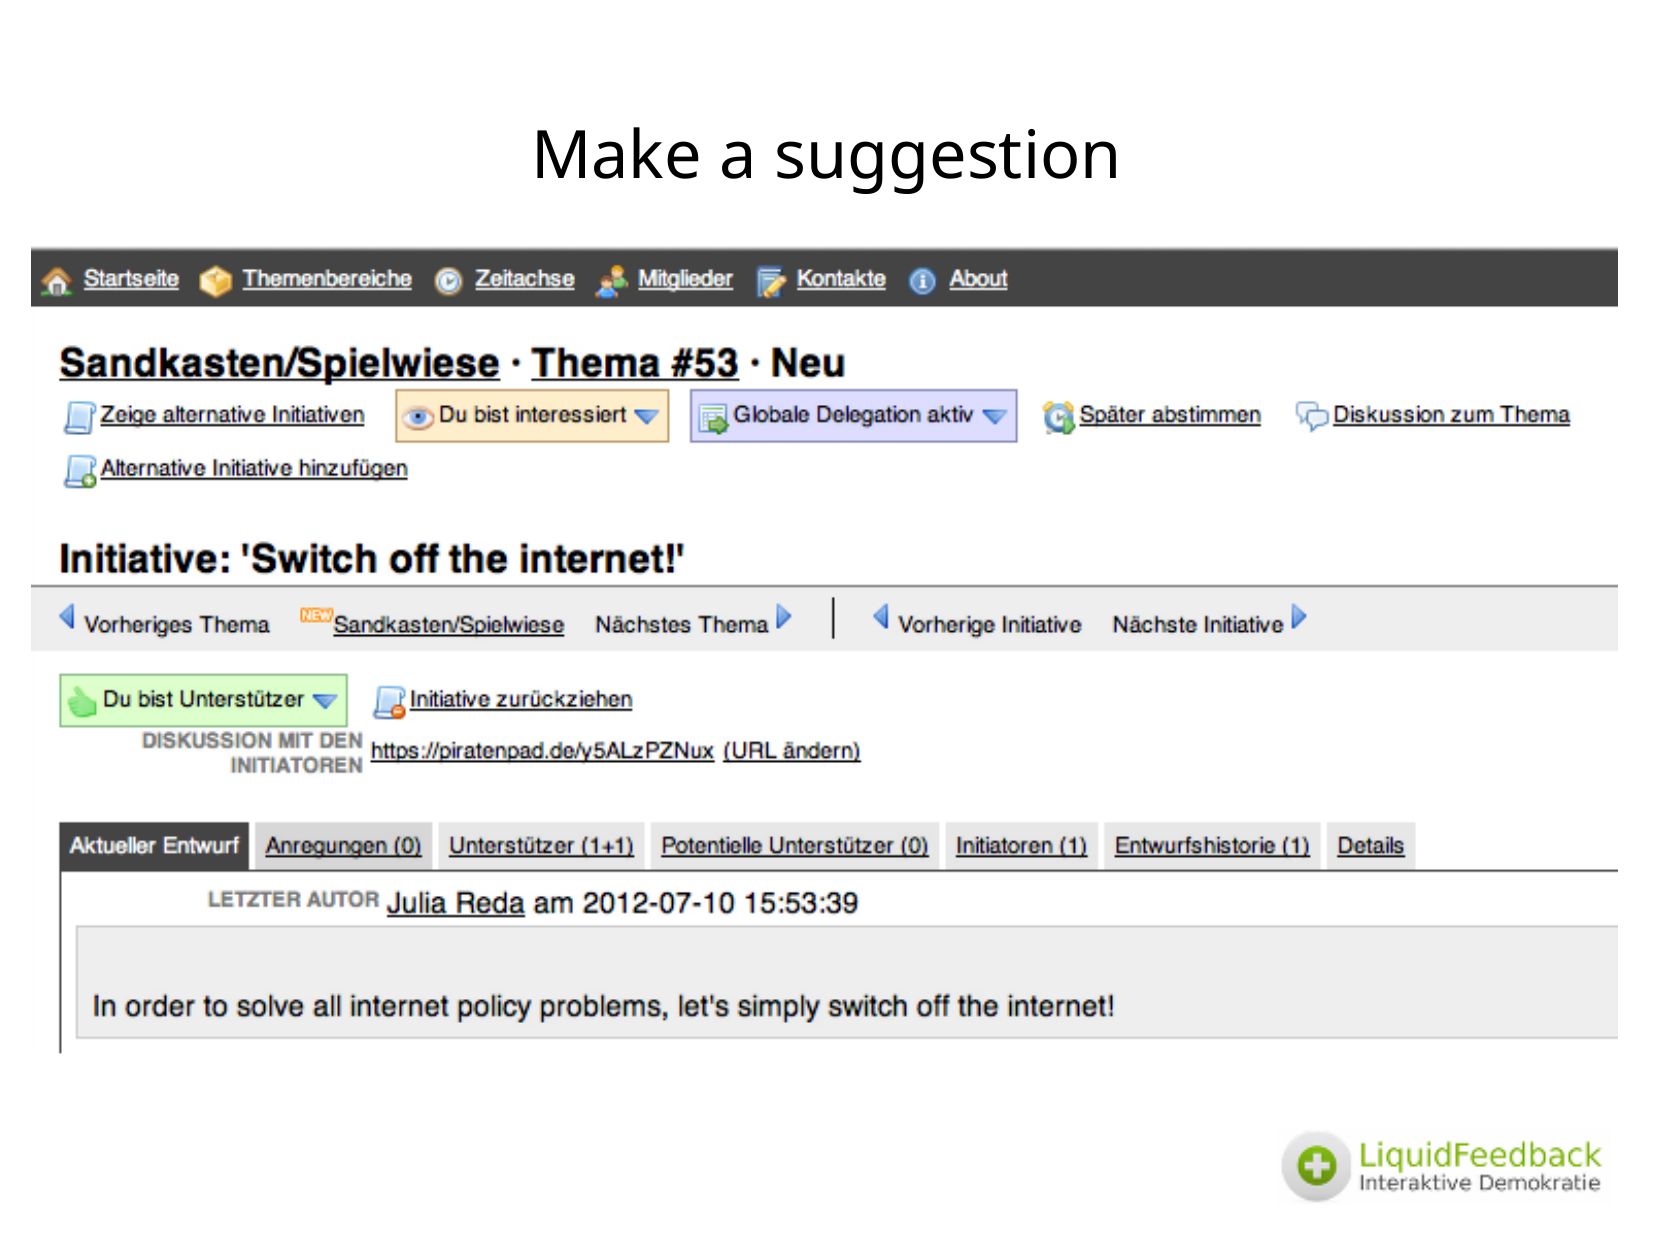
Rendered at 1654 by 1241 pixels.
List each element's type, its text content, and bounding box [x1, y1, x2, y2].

picture [31, 206, 1618, 1093]
picture [1276, 1127, 1613, 1205]
title Make a suggestion [82, 49, 1571, 206]
